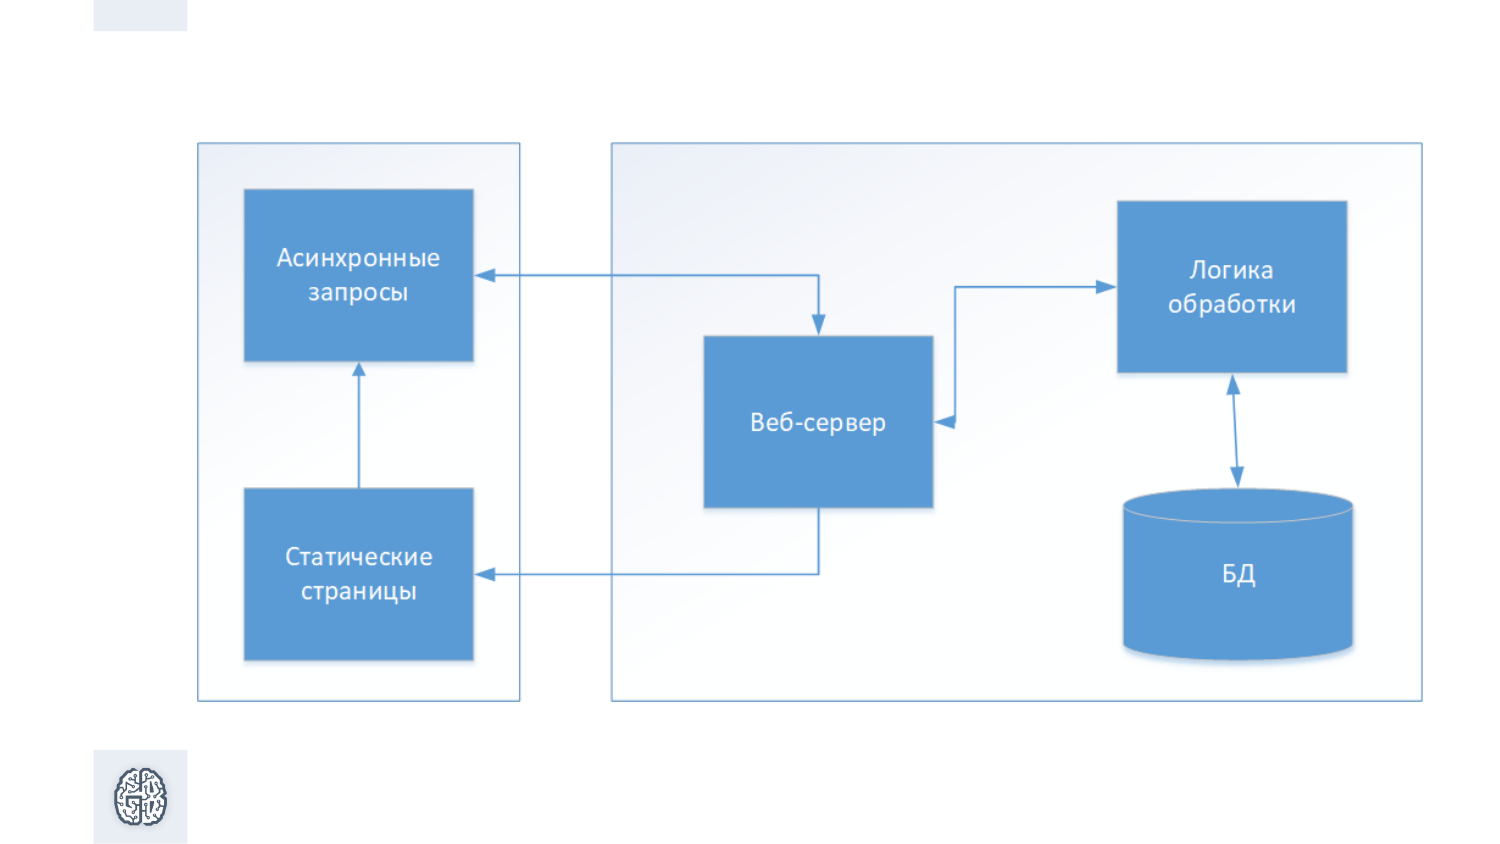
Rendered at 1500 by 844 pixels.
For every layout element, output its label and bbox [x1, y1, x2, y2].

picture [196, 142, 1424, 702]
picture [106, 760, 175, 834]
